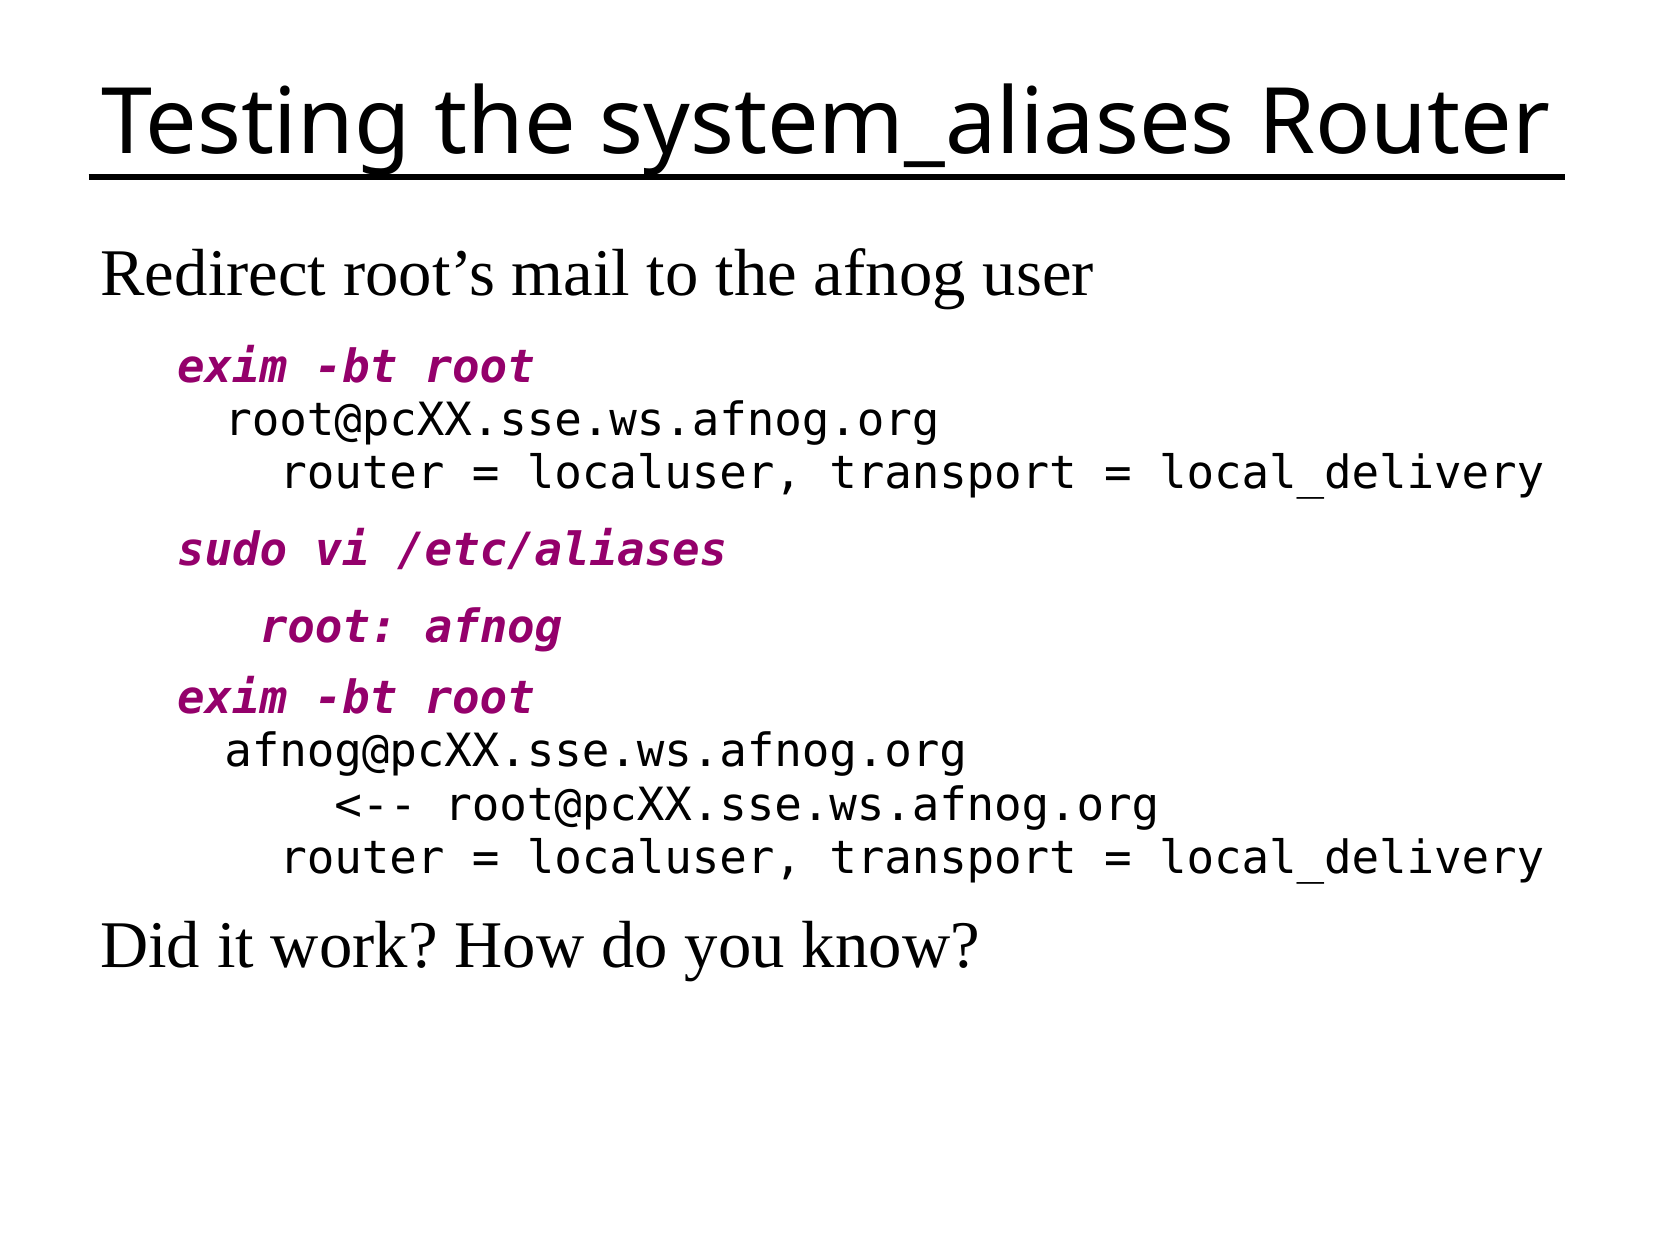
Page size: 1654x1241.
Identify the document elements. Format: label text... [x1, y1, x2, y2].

title Testing the system_aliases Router [82, 29, 1571, 207]
list Redirect root’s mail to the afnog user exim -bt root root@pcXX.sse.ws.afnog.org router = localuser, transport = local_delivery sudo vi /etc/aliases root: afnog exim -bt root afnog@pcXX.sse.ws.afnog.org <-- root@pcXX.sse.ws.afnog.org router = localuser, transport = local_delivery Did it work? How do you know? [82, 236, 1571, 1123]
